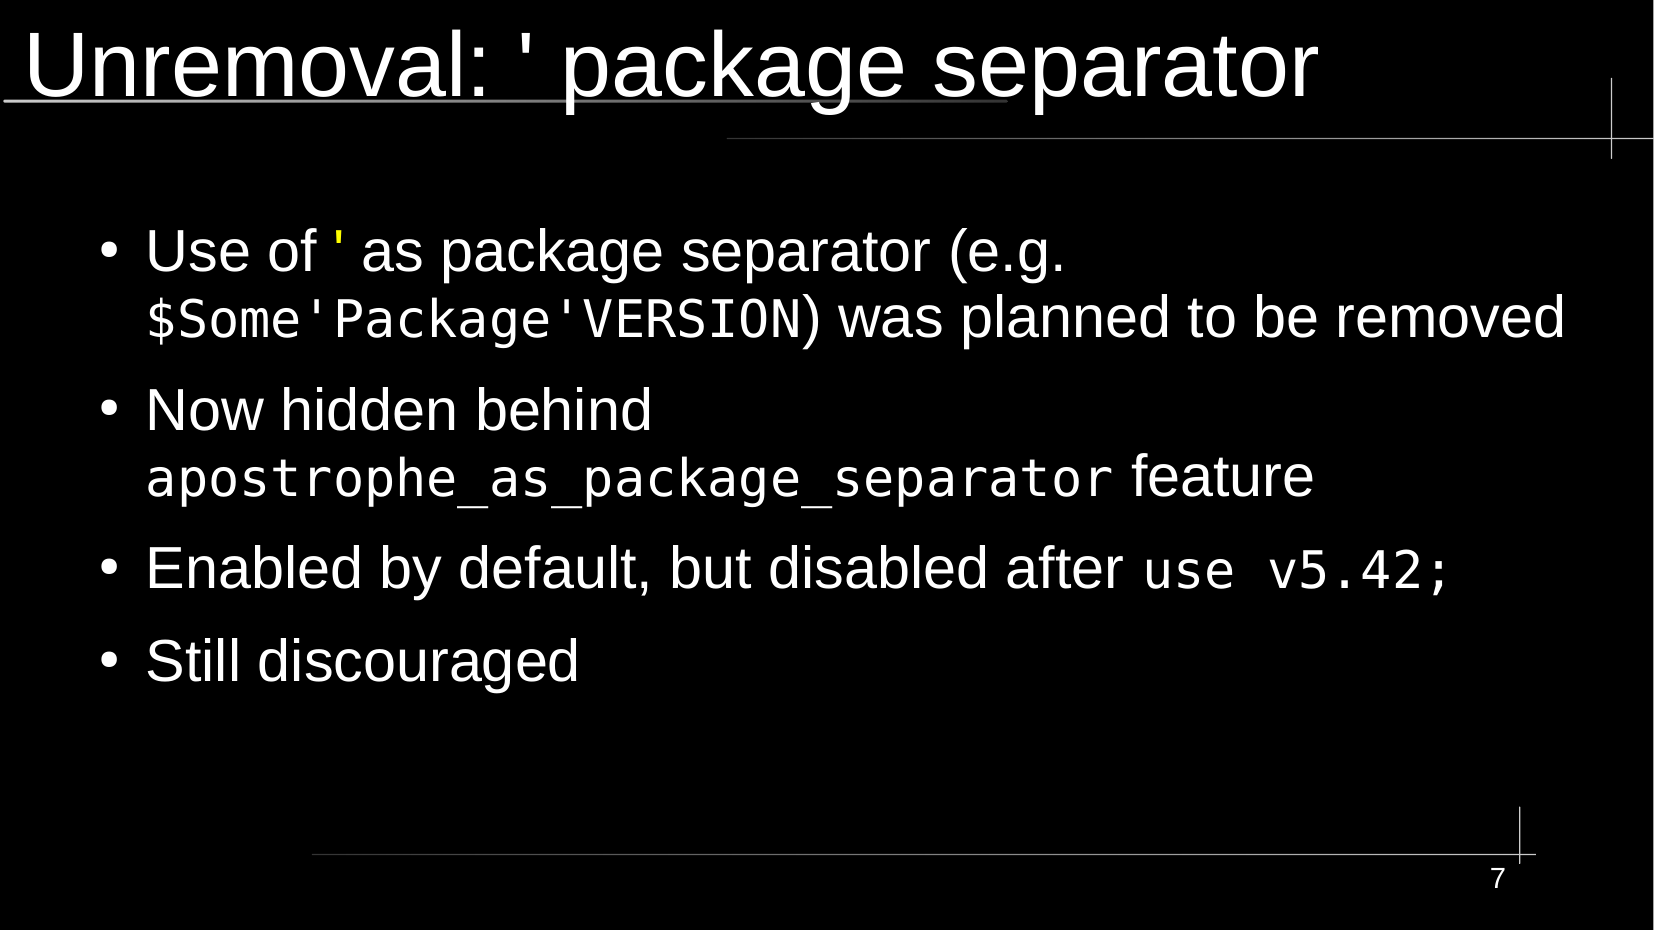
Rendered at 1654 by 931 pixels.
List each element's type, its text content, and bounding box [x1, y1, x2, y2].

title Unremoval: ' package separator [23, 11, 1589, 119]
list Use of ' as package separator (e.g. $Some'Package'VERSION) was planned to be removed Now hidden behind apostrophe_as_package_separator feature Enabled by default, but disabled after use v5.42; Still discouraged [82, 217, 1571, 758]
